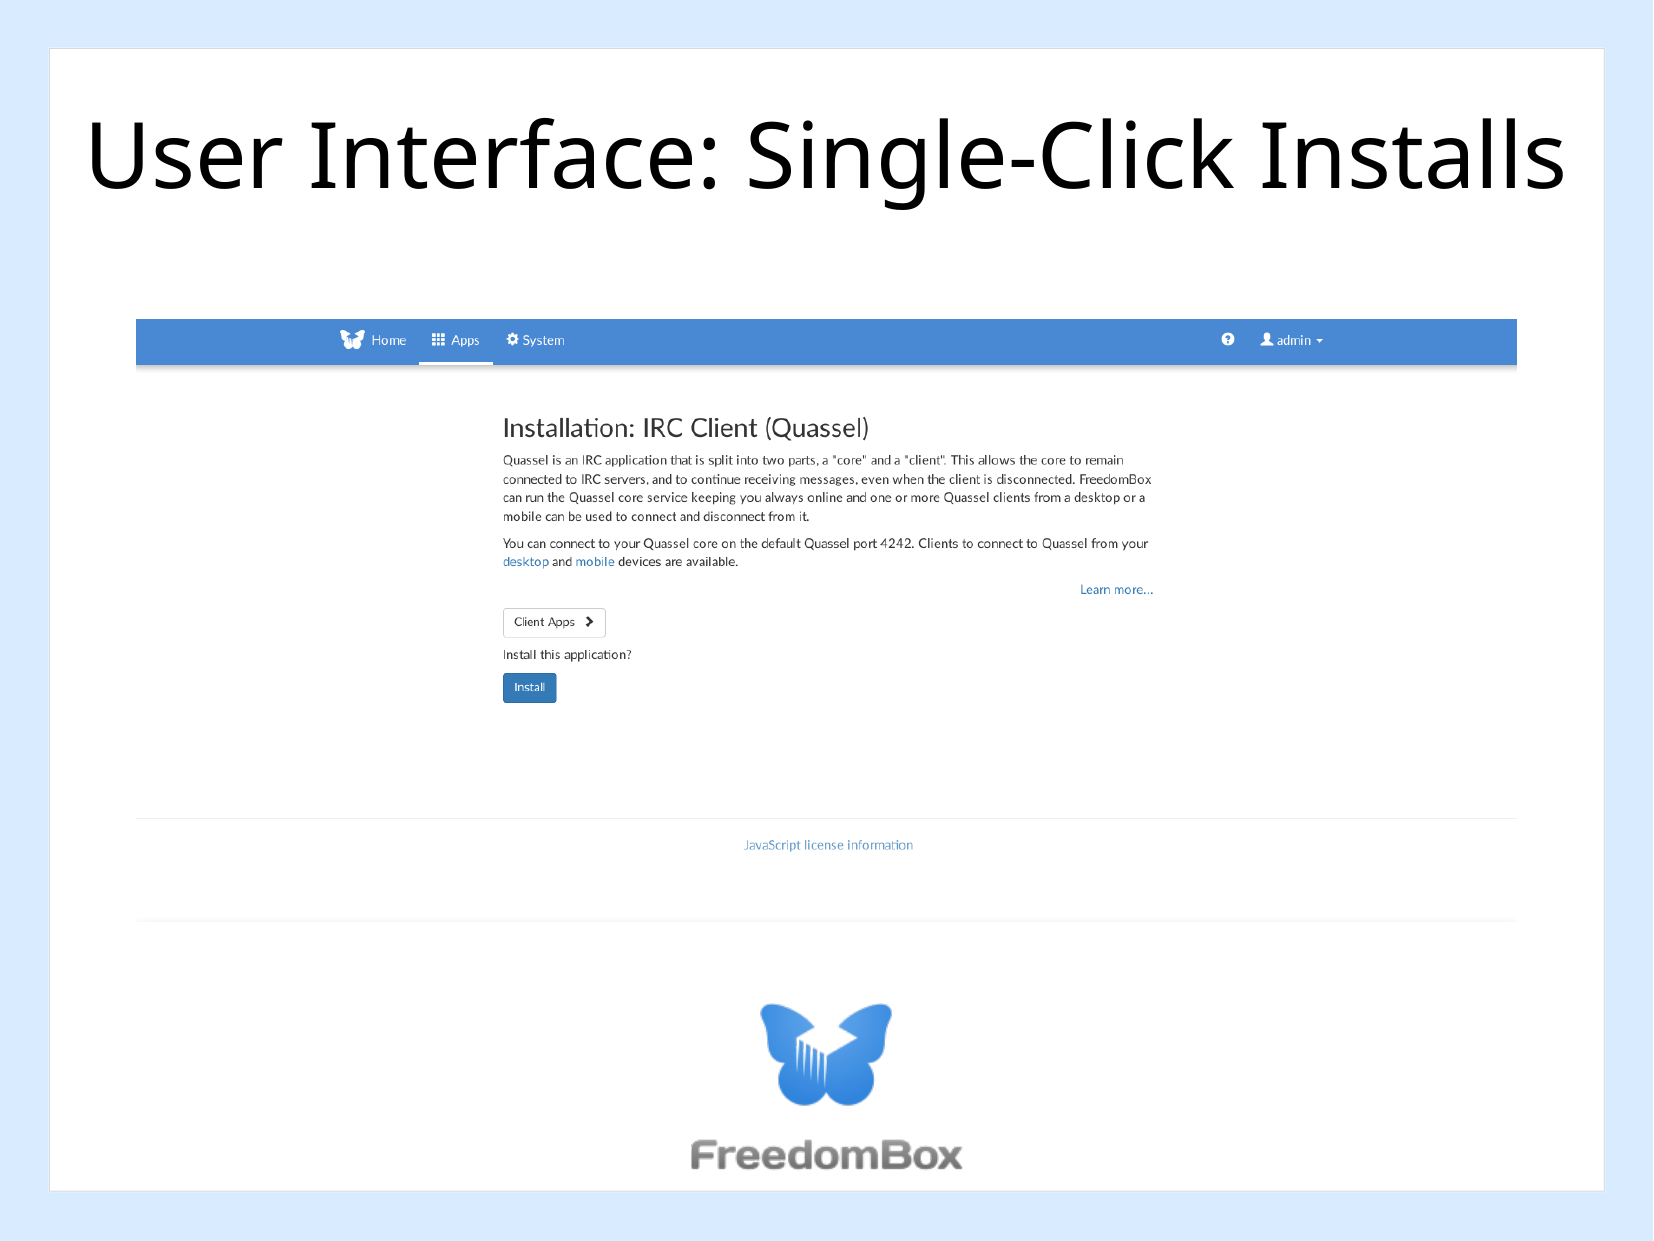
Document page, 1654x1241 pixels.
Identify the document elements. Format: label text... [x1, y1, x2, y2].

picture [0, 0, 1654, 1241]
title User Interface: Single-Click Installs [82, 49, 1571, 257]
